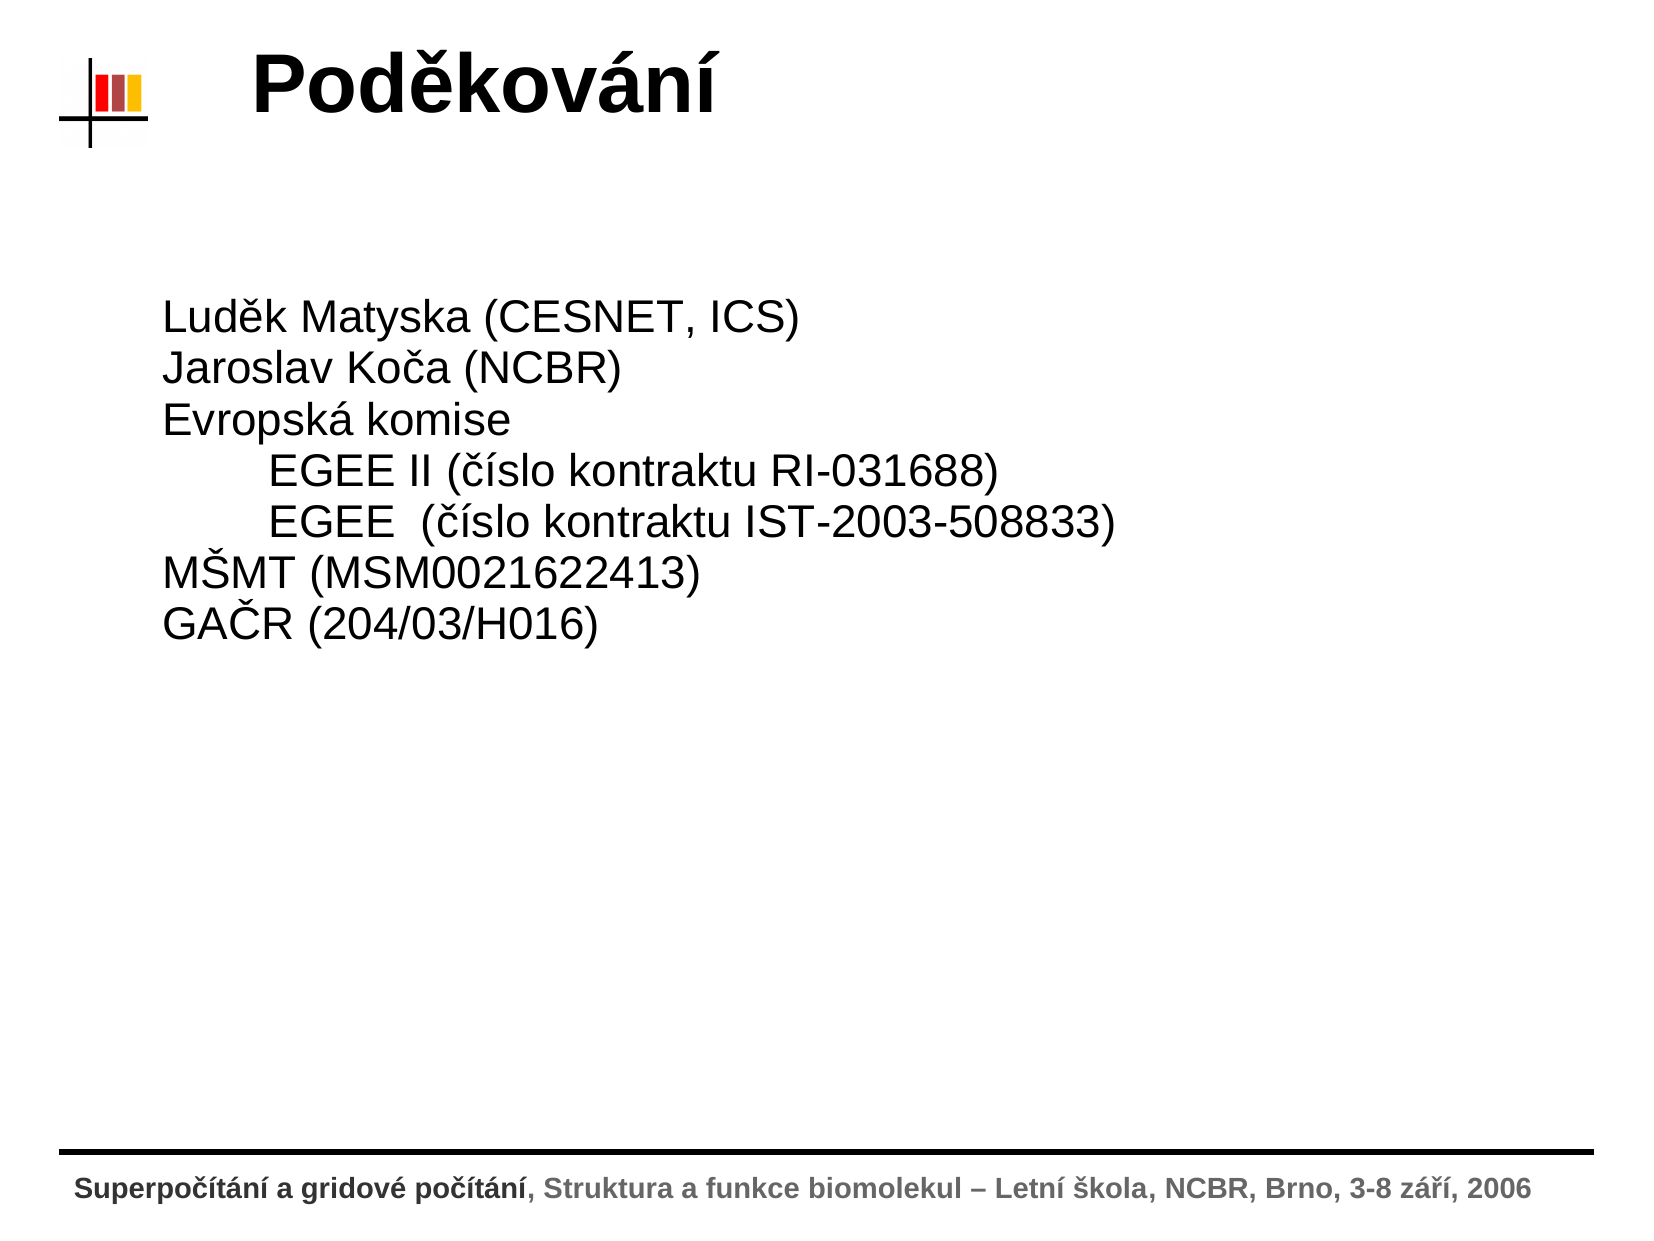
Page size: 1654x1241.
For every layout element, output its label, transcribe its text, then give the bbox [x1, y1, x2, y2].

text_box Superpočítání a gridové počítání, Struktura a funkce biomolekul – Letní škola, NCBR, Brno, 3-8 září, 2006 [59, 1151, 1558, 1214]
text_box Poděkování [236, 29, 1595, 171]
picture [59, 58, 148, 148]
text_box Luděk Matyska (CESNET, ICS) Jaroslav Koča (NCBR) Evropská komise EGEE II (číslo kontraktu RI-031688) EGEE (číslo kontraktu IST-2003-508833) MŠMT (MSM0021622413) GAČR (204/03/H016) [112, 283, 1542, 801]
